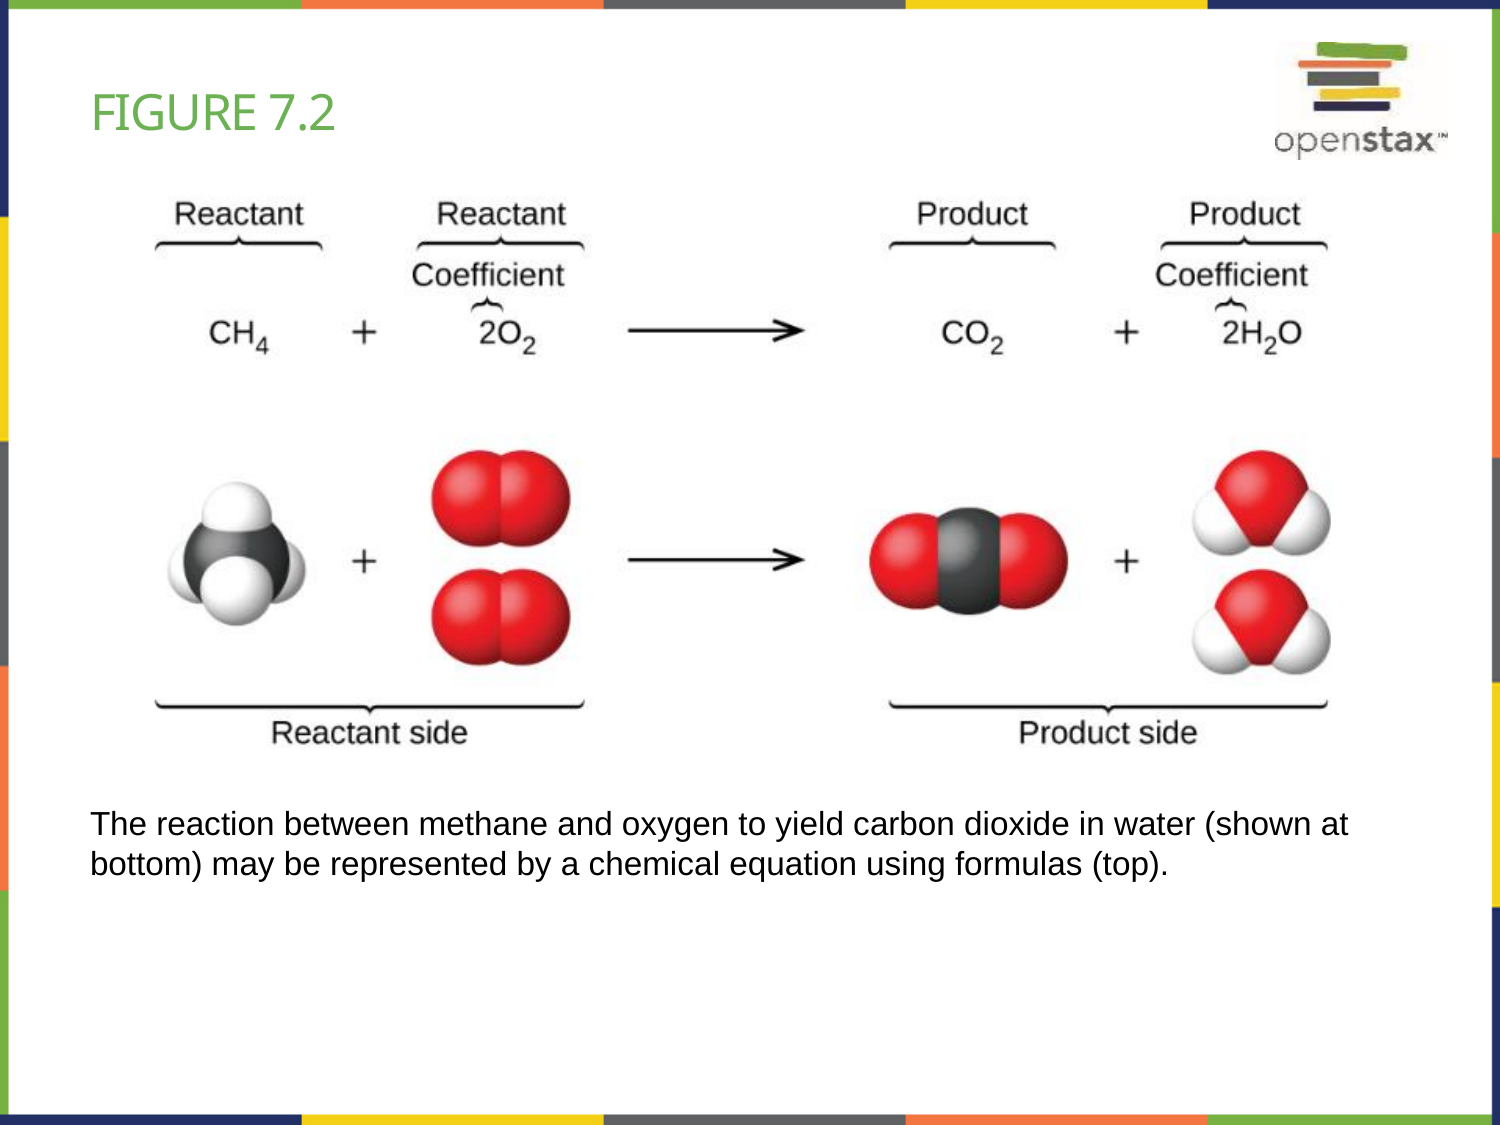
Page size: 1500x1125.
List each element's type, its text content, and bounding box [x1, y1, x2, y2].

picture [0, 0, 1500, 1125]
list The reaction between methane and oxygen to yield carbon dioxide in water (shown at bottom) may be represented by a chemical equation using formulas (top). [75, 794, 1398, 986]
title Figure 7.2 [75, 39, 1398, 148]
